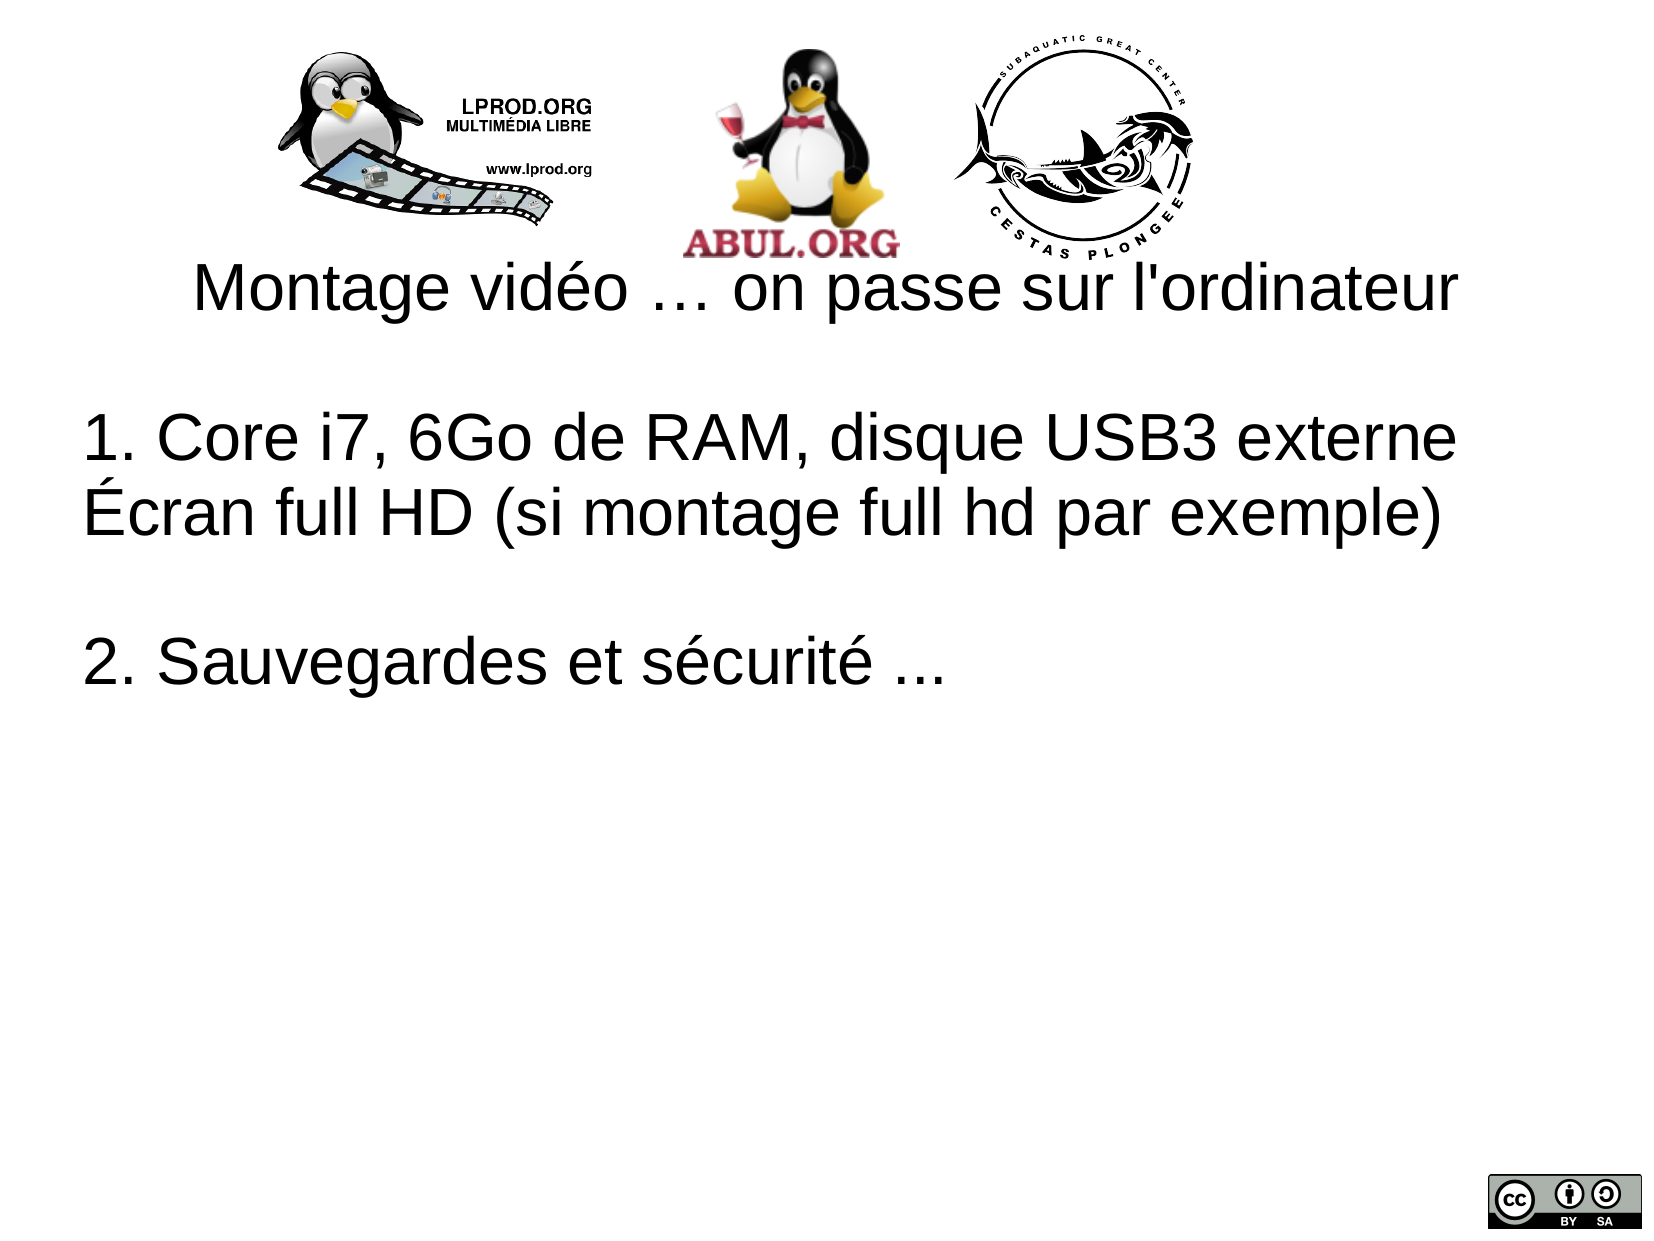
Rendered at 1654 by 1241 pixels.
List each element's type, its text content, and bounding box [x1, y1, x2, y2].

picture [1488, 1174, 1642, 1229]
picture [276, 50, 603, 250]
picture [953, 35, 1193, 260]
picture [683, 49, 900, 250]
subtitle Montage vidéo … on passe sur l'ordinateur 1. Core i7, 6Go de RAM, disque USB3 externe Écran full HD (si montage full hd par exemple) 2. Sauvegardes et sécurité ... [82, 250, 1571, 1050]
